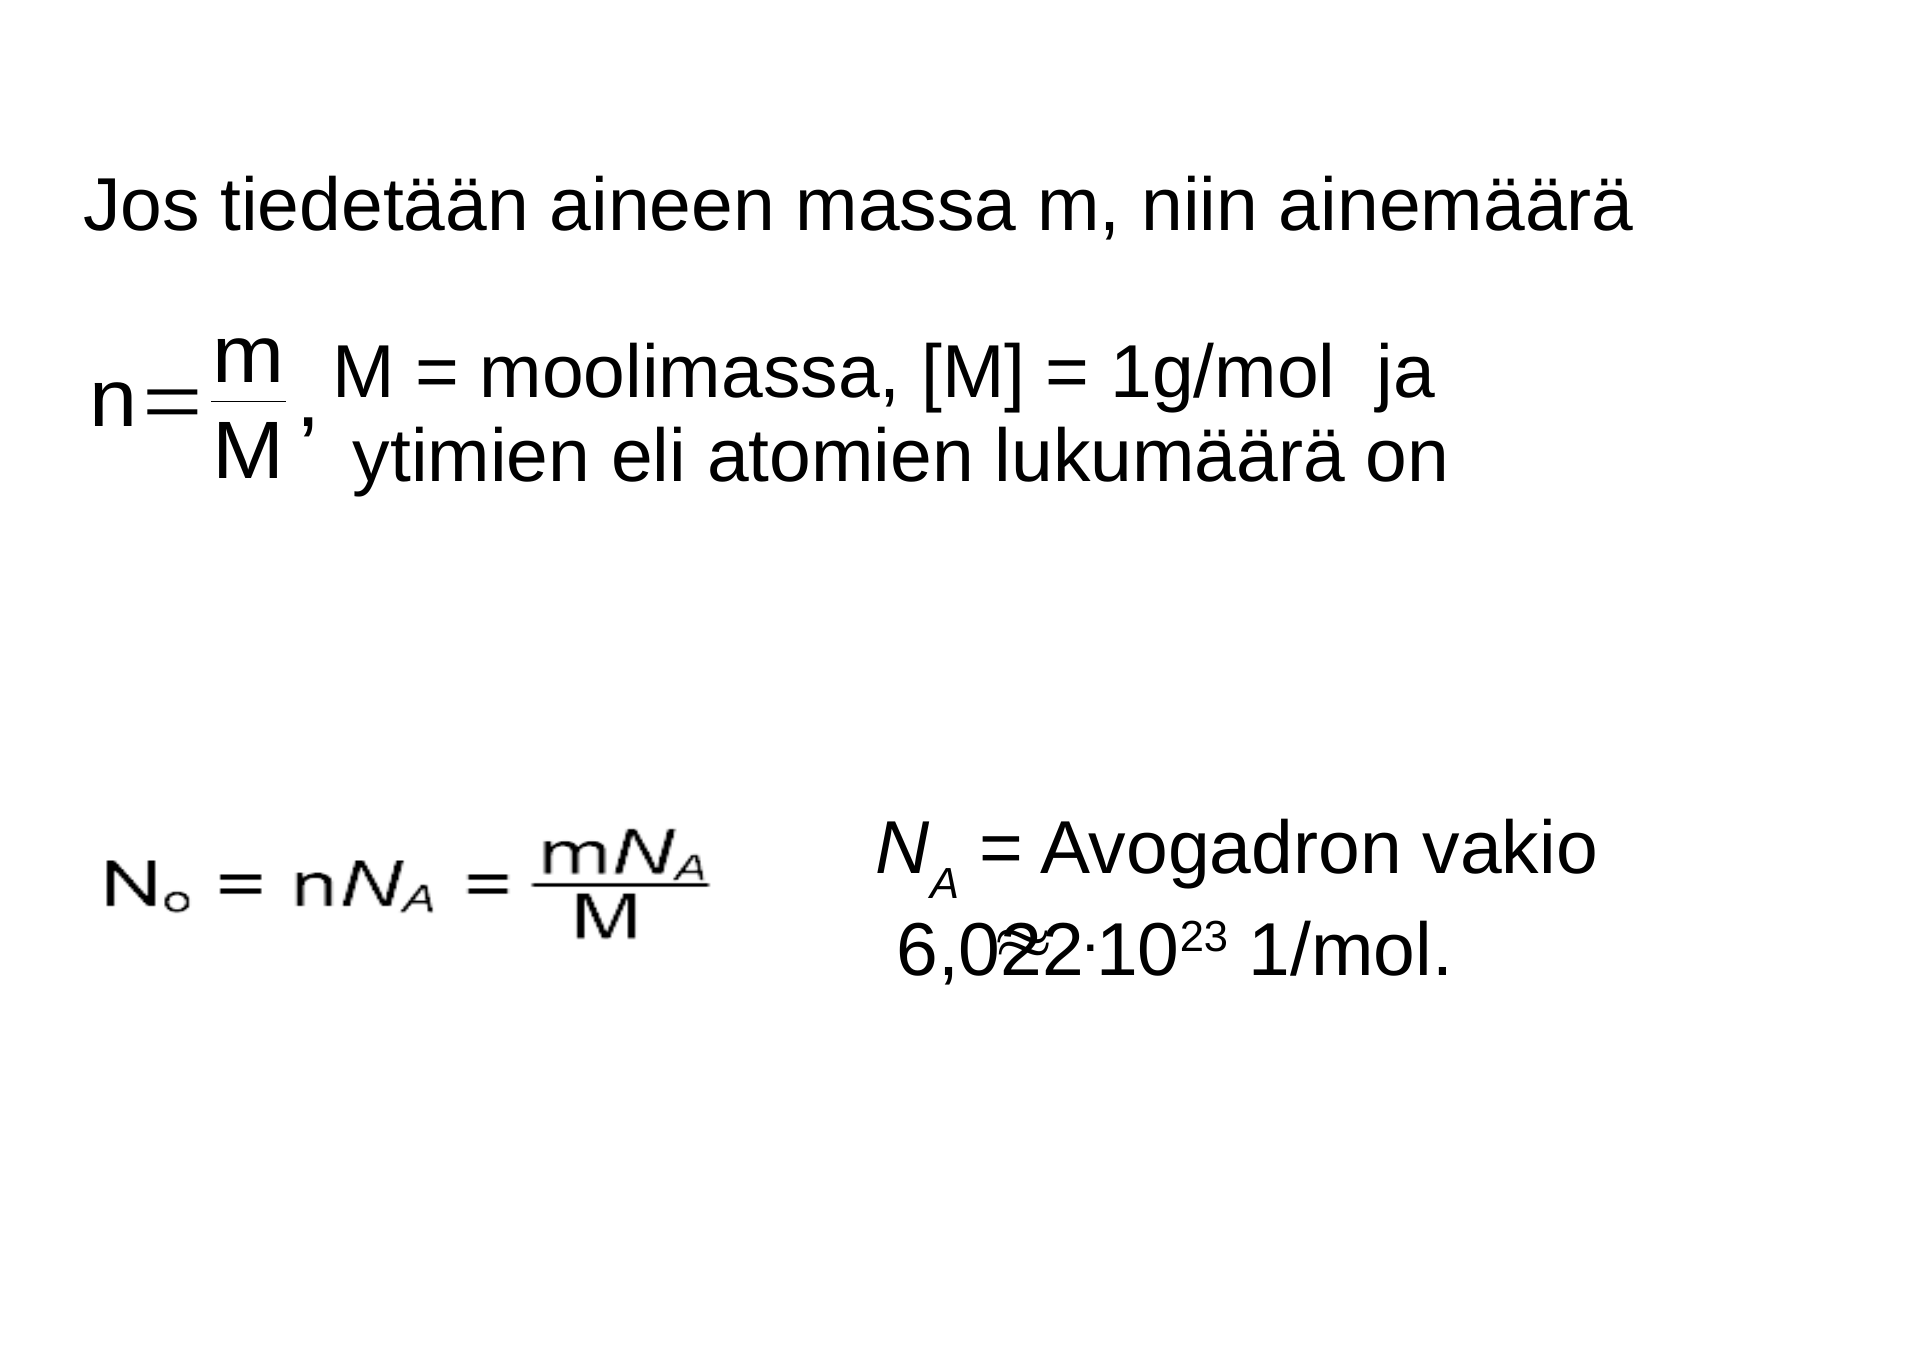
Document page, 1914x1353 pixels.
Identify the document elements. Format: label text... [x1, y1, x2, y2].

chart [948, 893, 1066, 985]
text_box NA = Avogadron vakio 6,022.1023 1/mol. [861, 798, 1853, 1018]
text_box Jos tiedetään aineen massa m, niin ainemäärä M = moolimassa, [M] = 1g/mol ja ytimien eli atomien lukumäärä on [68, 154, 1900, 537]
picture [28, 788, 848, 970]
chart [81, 309, 327, 496]
